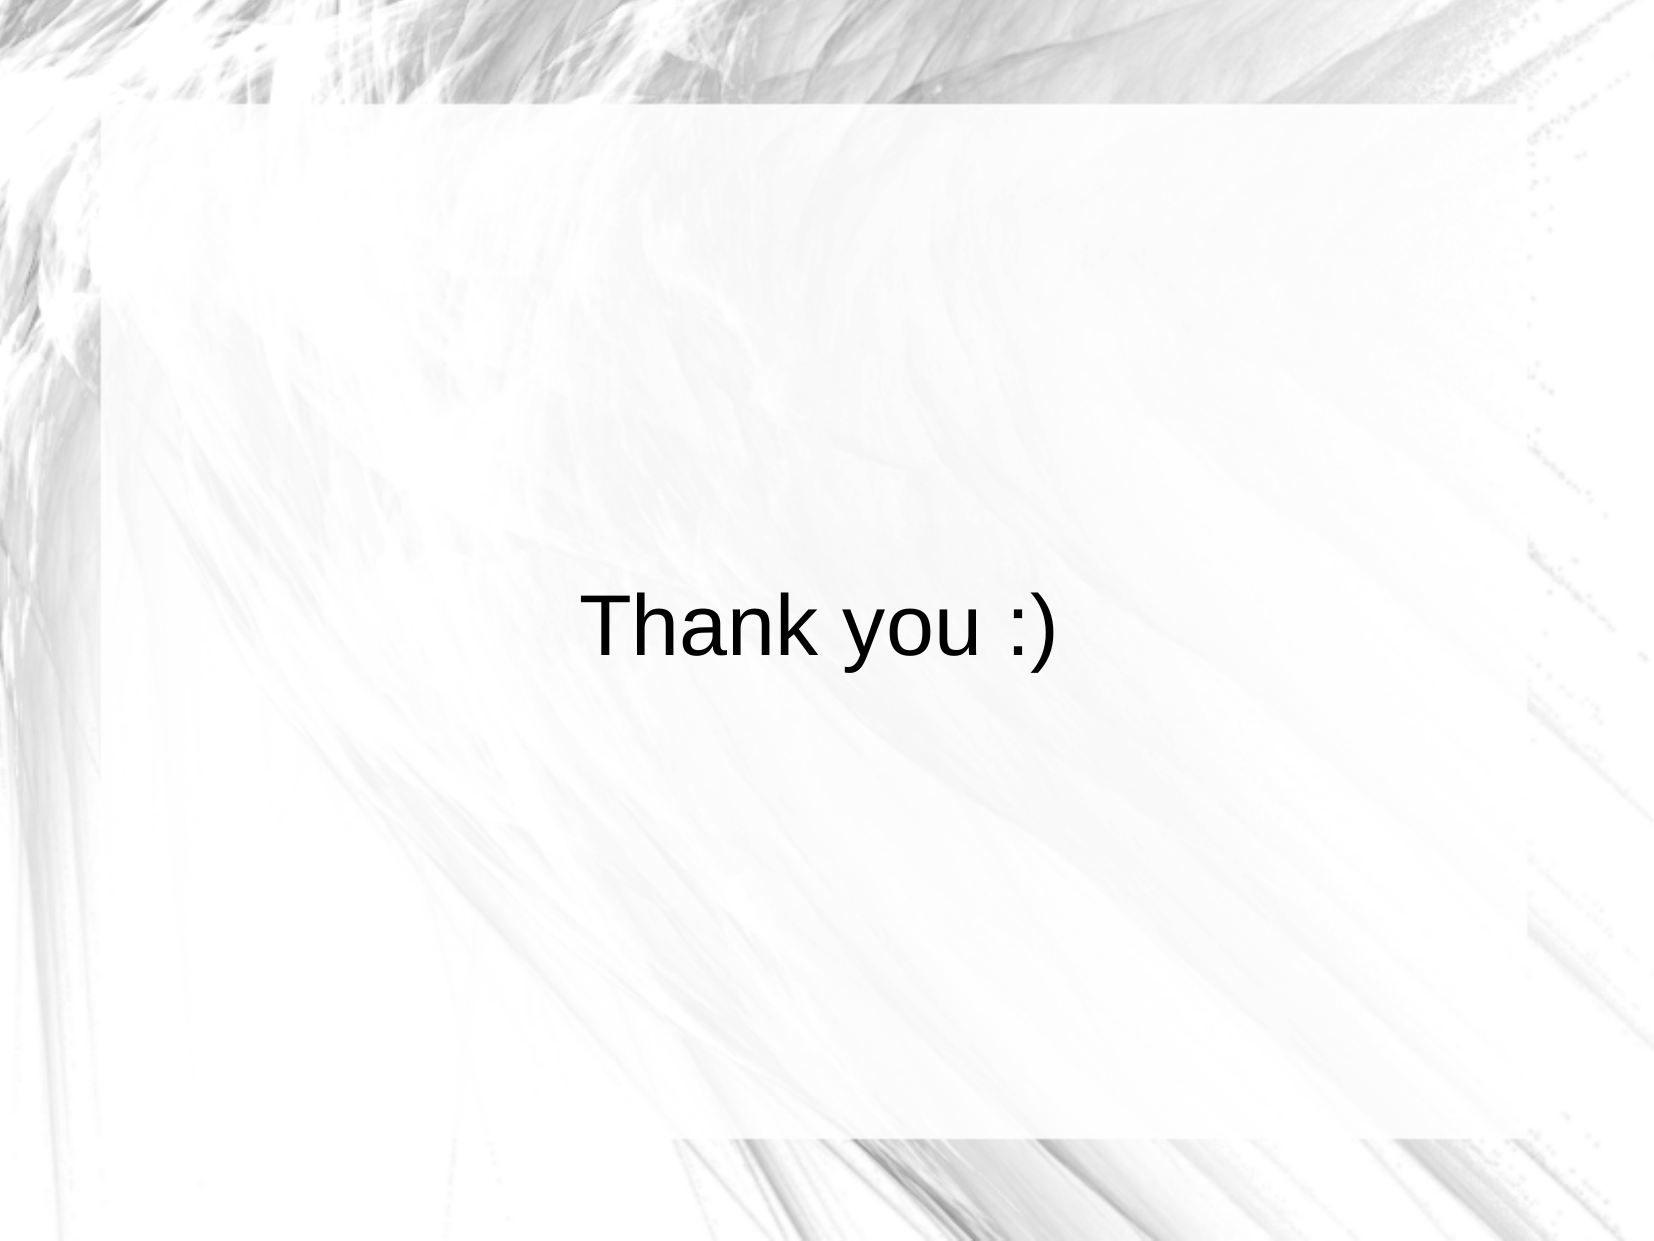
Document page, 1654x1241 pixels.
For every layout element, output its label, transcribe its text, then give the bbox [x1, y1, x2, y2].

title Thank you :) [75, 522, 1564, 730]
picture [0, 0, 1654, 1241]
